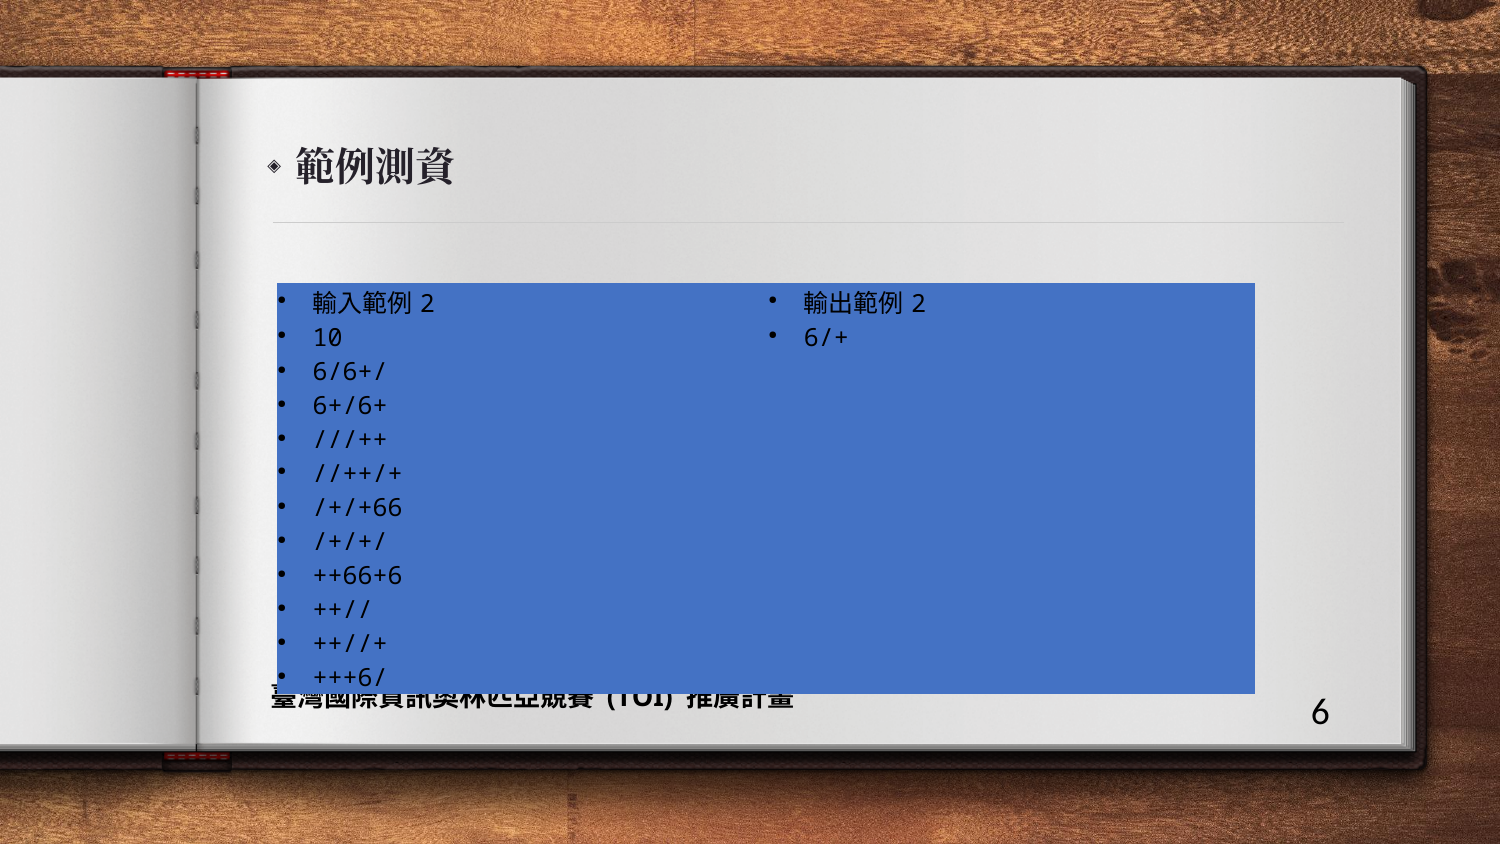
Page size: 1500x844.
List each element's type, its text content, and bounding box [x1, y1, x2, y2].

table_header 輸入範例2 10 6/6+/ 6+/6+ ///++ //++/+ /+/+66 /+/+/ ++66+6 ++// ++//+ +++6/ [277, 283, 768, 694]
table_header 輸出範例2 6/+ [768, 283, 1255, 694]
list 範例測資 [252, 126, 1194, 205]
text_box [1295, 672, 1386, 737]
